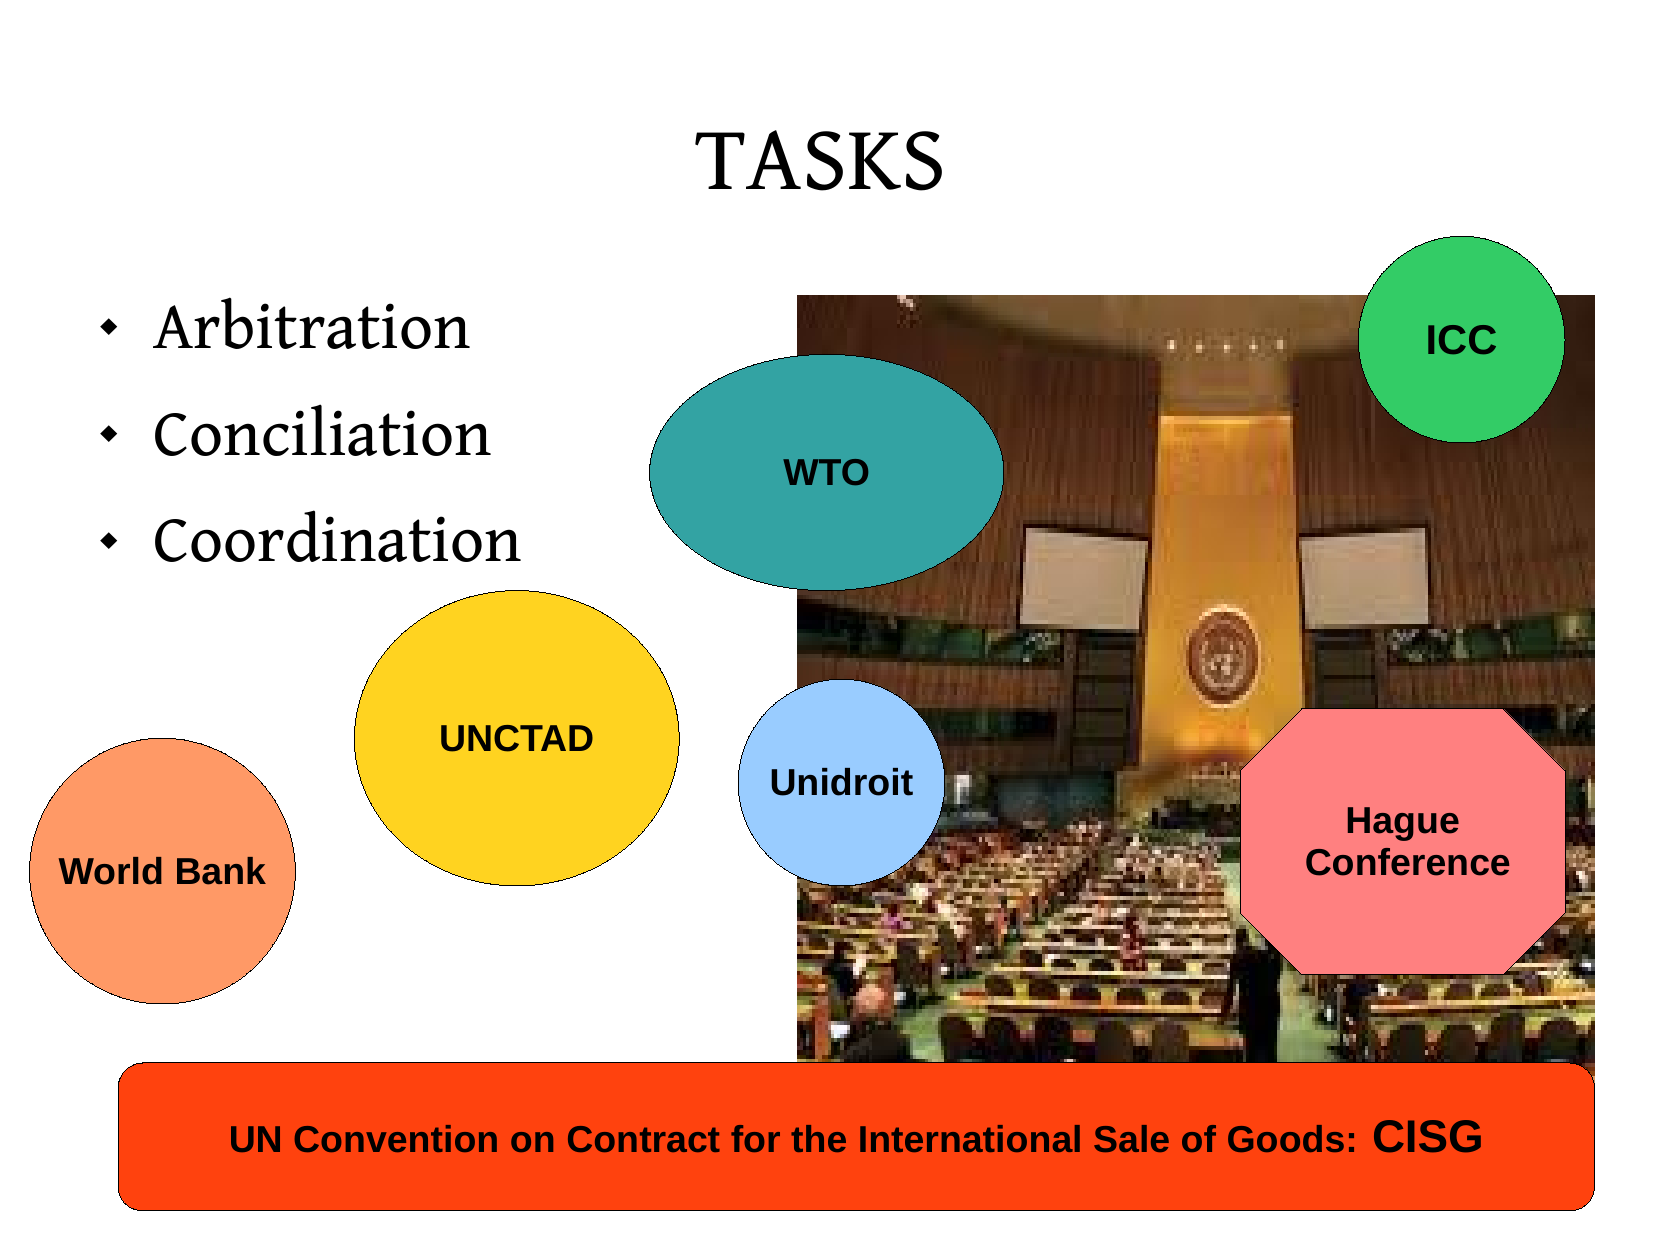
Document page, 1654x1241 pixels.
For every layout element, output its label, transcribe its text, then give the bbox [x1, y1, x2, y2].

text_box UN Convention on Contract for the International Sale of Goods: CISG [118, 1062, 1595, 1211]
list Arbitration Conciliation Coordination [82, 290, 809, 1109]
title TASKS [76, 58, 1565, 266]
text_box UNCTAD [354, 590, 680, 886]
text_box WTO [649, 354, 1004, 591]
text_box ICC [1358, 236, 1566, 443]
picture [797, 295, 1595, 1082]
text_box World Bank [29, 738, 296, 1004]
text_box Unidroit [738, 679, 945, 886]
text_box Hague Conference [1240, 708, 1566, 975]
